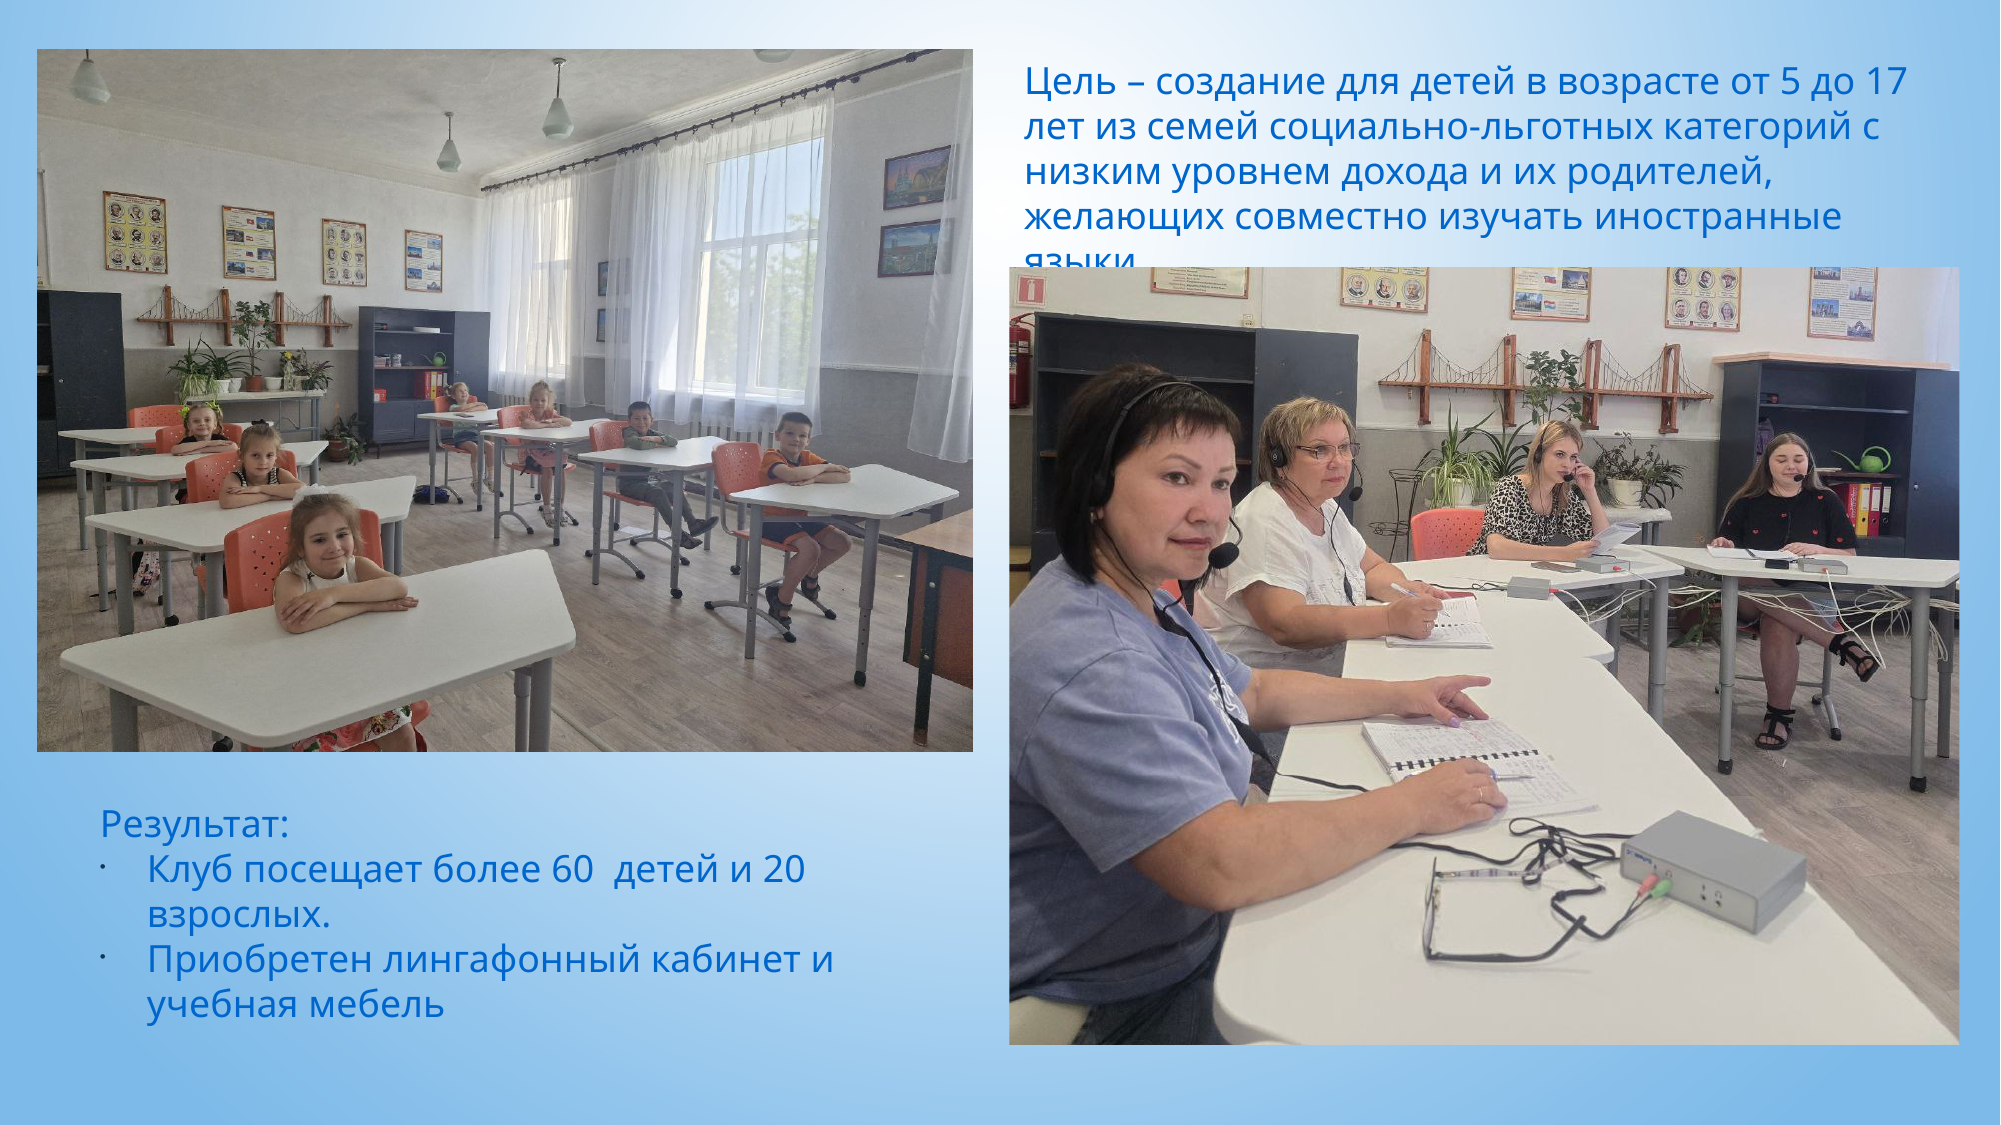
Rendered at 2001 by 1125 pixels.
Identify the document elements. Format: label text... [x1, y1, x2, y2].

picture [0, 0, 2000, 1125]
text_box Результат: Клуб посещает более 60 детей и 20 взрослых. Приобретен лингафонный кабинет и учебная мебель [85, 792, 900, 1033]
text_box Цель – создание для детей в возрасте от 5 до 17 лет из семей социально-льготных категорий с низким уровнем дохода и их родителей, желающих совместно изучать иностранные языки. [1009, 49, 1960, 267]
